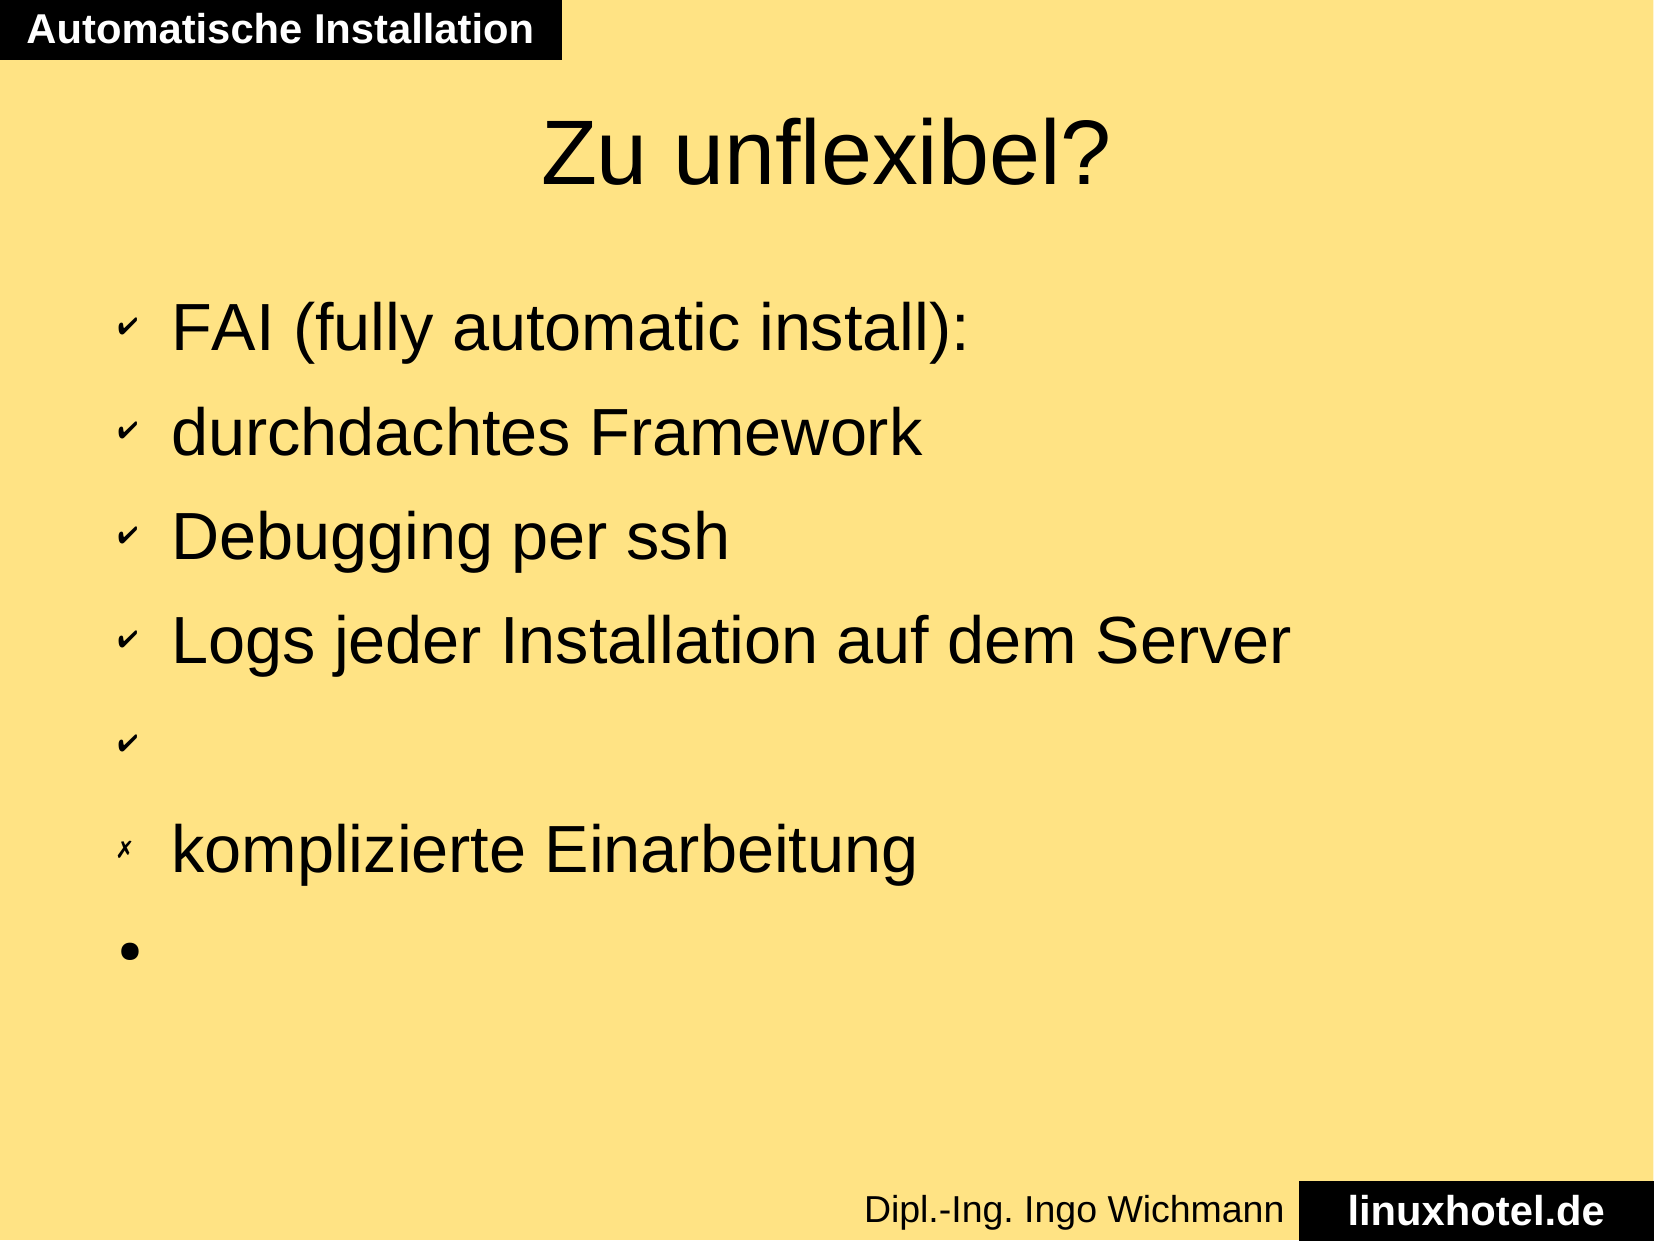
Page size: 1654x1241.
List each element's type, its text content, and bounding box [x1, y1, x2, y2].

list FAI (fully automatic install): durchdachtes Framework Debugging per ssh Logs jeder Installation auf dem Server komplizierte Einarbeitung [82, 290, 1571, 1109]
text_box linuxhotel.de [1299, 1181, 1654, 1241]
text_box Dipl.-Ing. Ingo Wichmann [849, 1181, 1300, 1238]
text_box Automatische Installation [0, 0, 562, 60]
title Zu unflexibel? [82, 49, 1571, 257]
